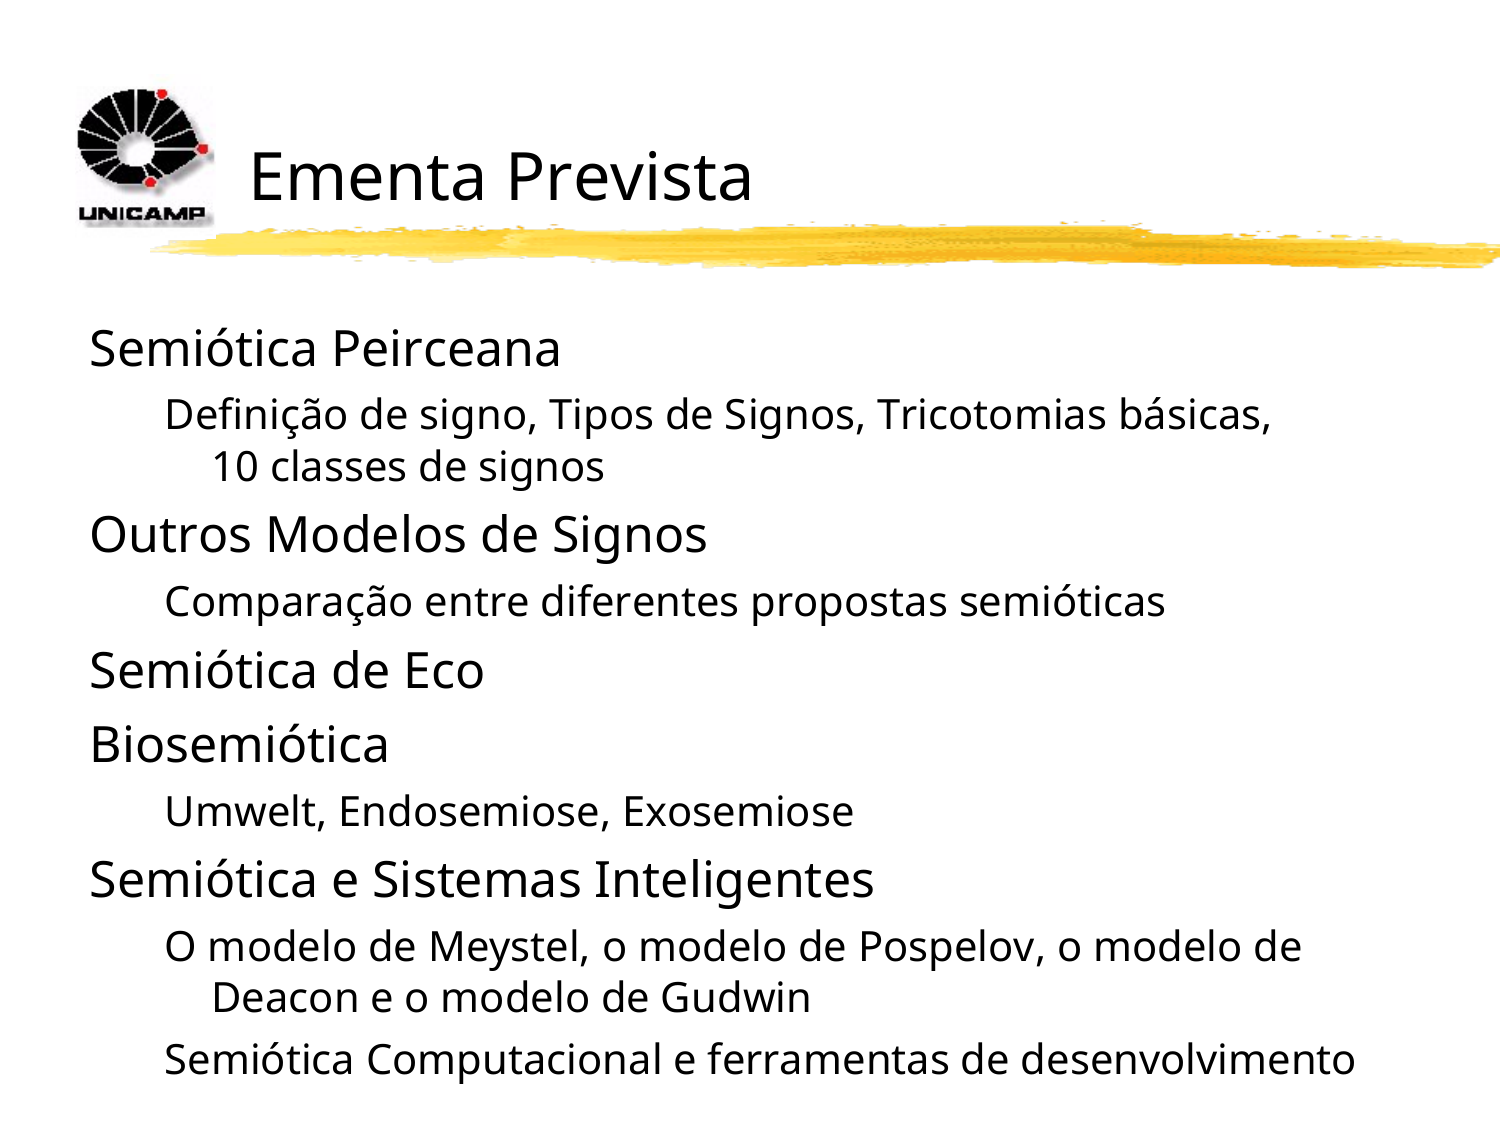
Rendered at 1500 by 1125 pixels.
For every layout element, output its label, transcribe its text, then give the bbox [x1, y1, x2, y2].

list Semiótica Peirceana Definição de signo, Tipos de Signos, Tricotomias básicas, 10 classes de signos Outros Modelos de Signos Comparação entre diferentes propostas semióticas Semiótica de Eco Biosemiótica Umwelt, Endosemiose, Exosemiose Semiótica e Sistemas Inteligentes O modelo de Meystel, o modelo de Pospelov, o modelo de Deacon e o modelo de Gudwin Semiótica Computacional e ferramentas de desenvolvimento [74, 309, 1417, 994]
picture [75, 74, 1500, 279]
title Ementa Prevista [233, 37, 1434, 225]
